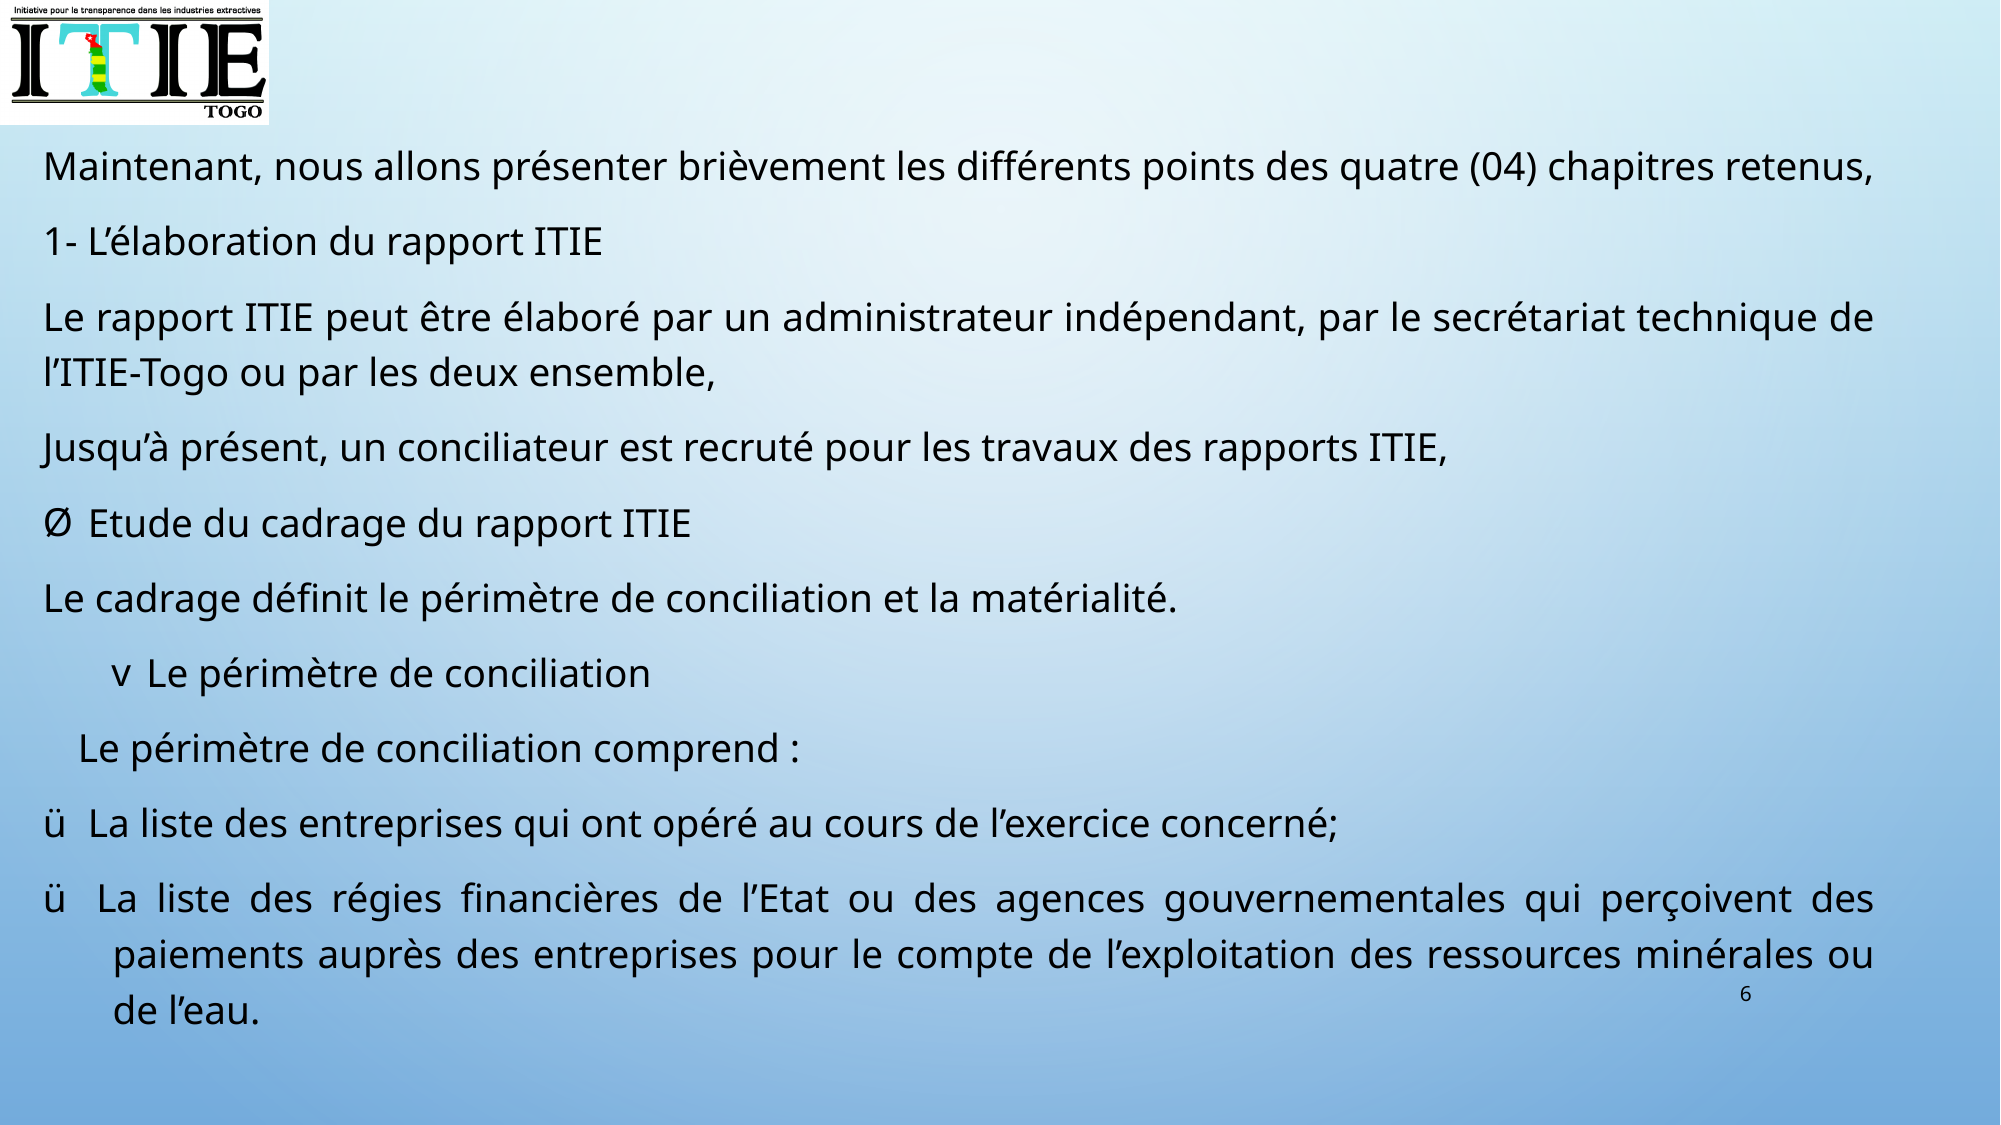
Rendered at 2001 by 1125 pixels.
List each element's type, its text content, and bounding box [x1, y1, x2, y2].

text_box [1724, 965, 1851, 1025]
list Maintenant, nous allons présenter brièvement les différents points des quatre (04) chapitres retenus, 1- L’élaboration du rapport ITIE Le rapport ITIE peut être élaboré par un administrateur indépendant, par le secrétariat technique de l’ITIE-Togo ou par les deux ensemble, Jusqu’à présent, un conciliateur est recruté pour les travaux des rapports ITIE, Etude du cadrage du rapport ITIE Le cadrage définit le périmètre de conciliation et la matérialité. Le périmètre de conciliation Le périmètre de conciliation comprend : La liste des entreprises qui ont opéré au cours de l’exercice concerné; La liste des régies financières de l’Etat ou des agences gouvernementales qui perçoivent des paiements auprès des entreprises pour le compte de l’exploitation des ressources minérales ou de l’eau. [27, 125, 1907, 1084]
picture [0, 0, 269, 126]
